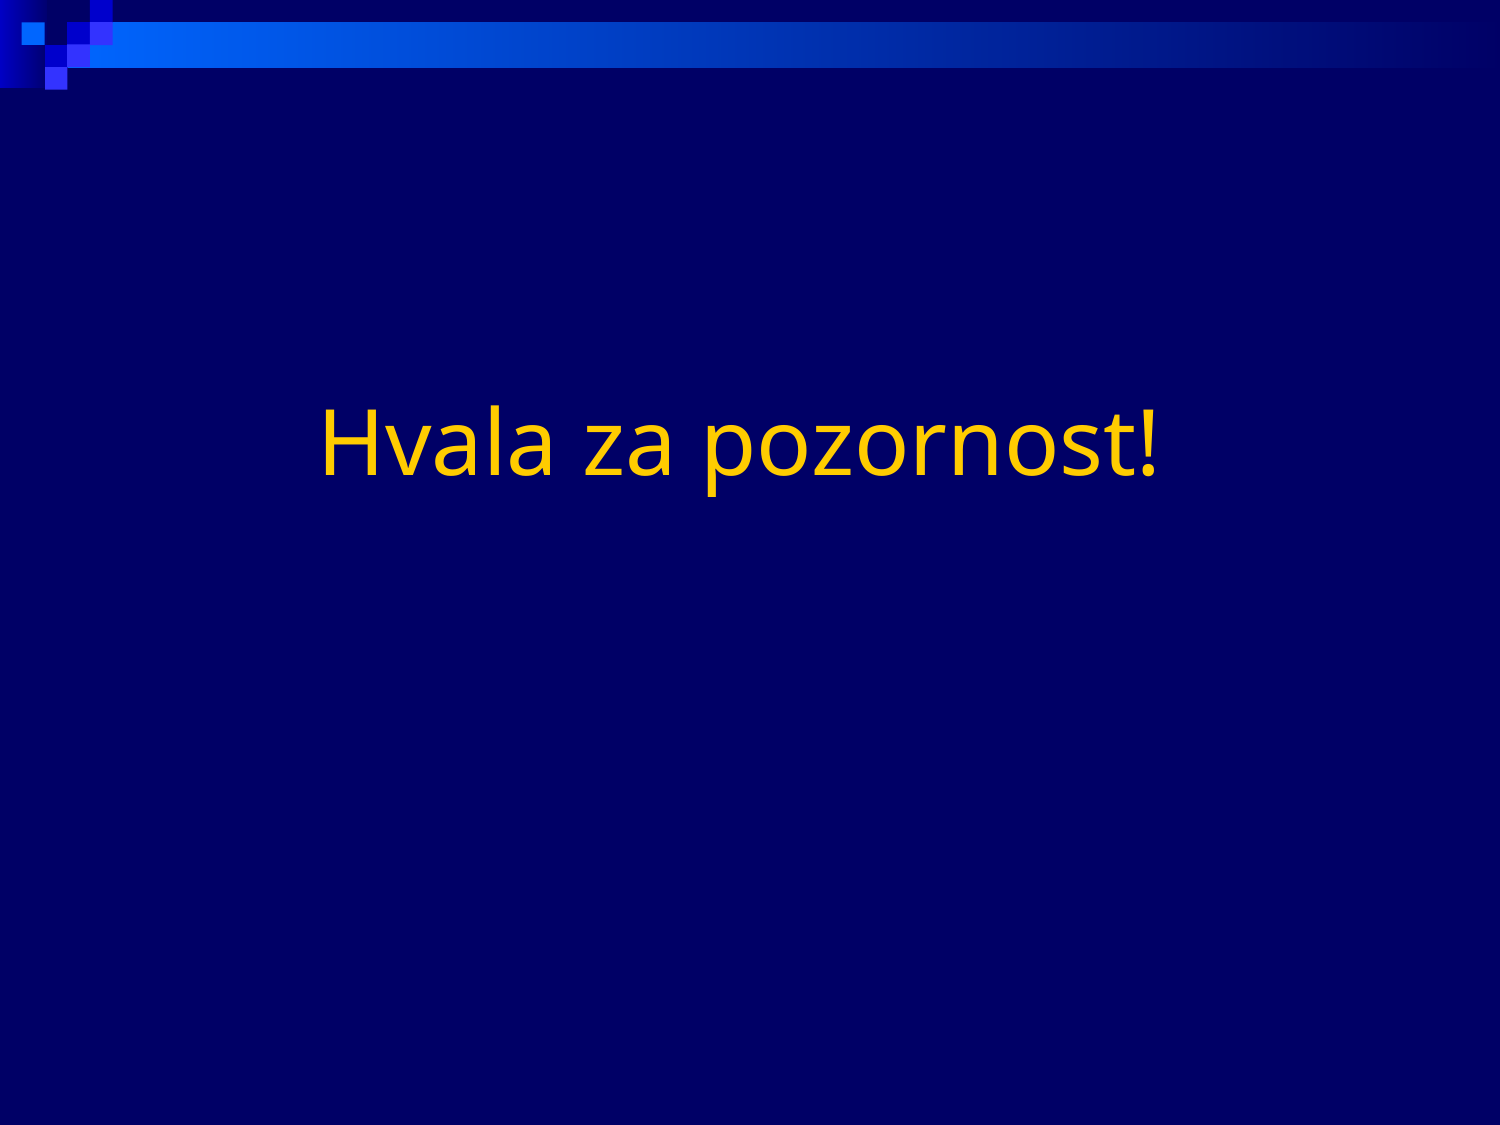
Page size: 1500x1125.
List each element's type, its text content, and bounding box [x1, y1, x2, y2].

title Hvala za pozornost! [64, 326, 1415, 552]
